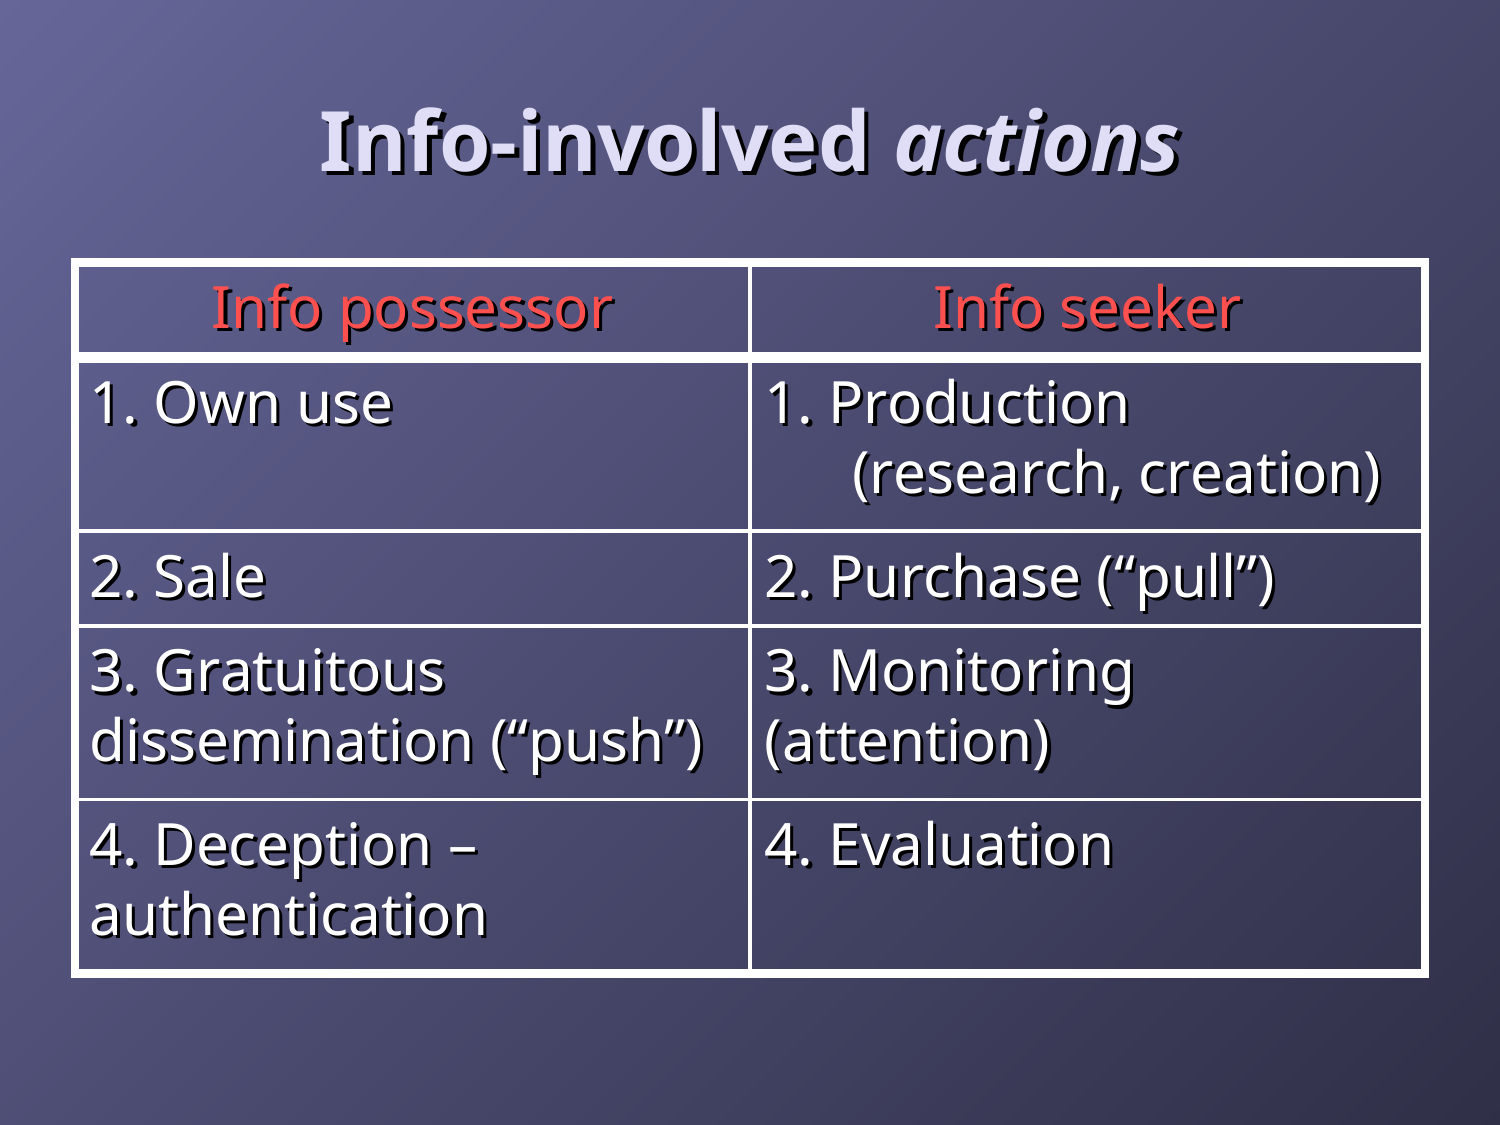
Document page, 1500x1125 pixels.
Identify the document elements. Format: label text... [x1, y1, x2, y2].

table_cell 3. Gratuitous dissemination (“push”) [79, 628, 748, 798]
table_header Info seeker [752, 267, 1421, 352]
title Info-involved actions [75, 45, 1426, 233]
table_cell 4. Evaluation [752, 801, 1421, 969]
table_cell 4. Deception – authentication [79, 801, 748, 969]
table_cell 2. Sale [79, 533, 748, 624]
table_cell 1. Own use [79, 363, 748, 529]
table_cell 3. Monitoring (attention) [752, 628, 1421, 798]
table_cell 1. Production (research, creation) [752, 363, 1421, 529]
table_header Info possessor [79, 267, 748, 352]
table_cell 2. Purchase (“pull”) [752, 533, 1421, 624]
